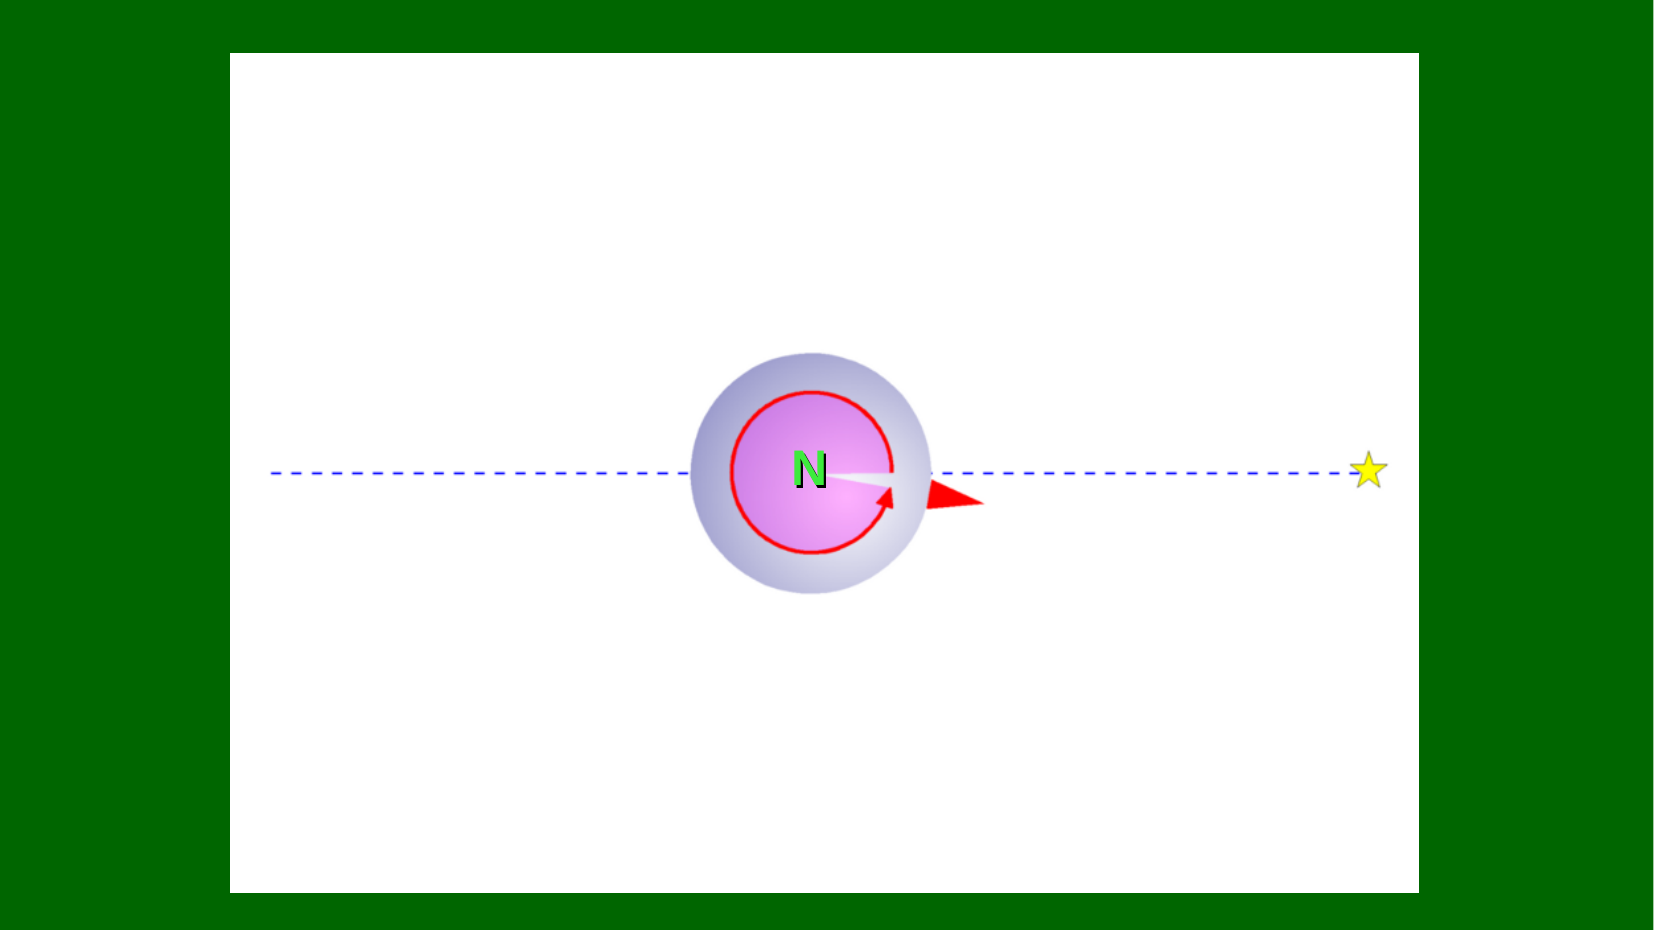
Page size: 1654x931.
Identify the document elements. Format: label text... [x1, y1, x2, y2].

picture [230, 53, 1419, 893]
text_box N [776, 433, 843, 504]
